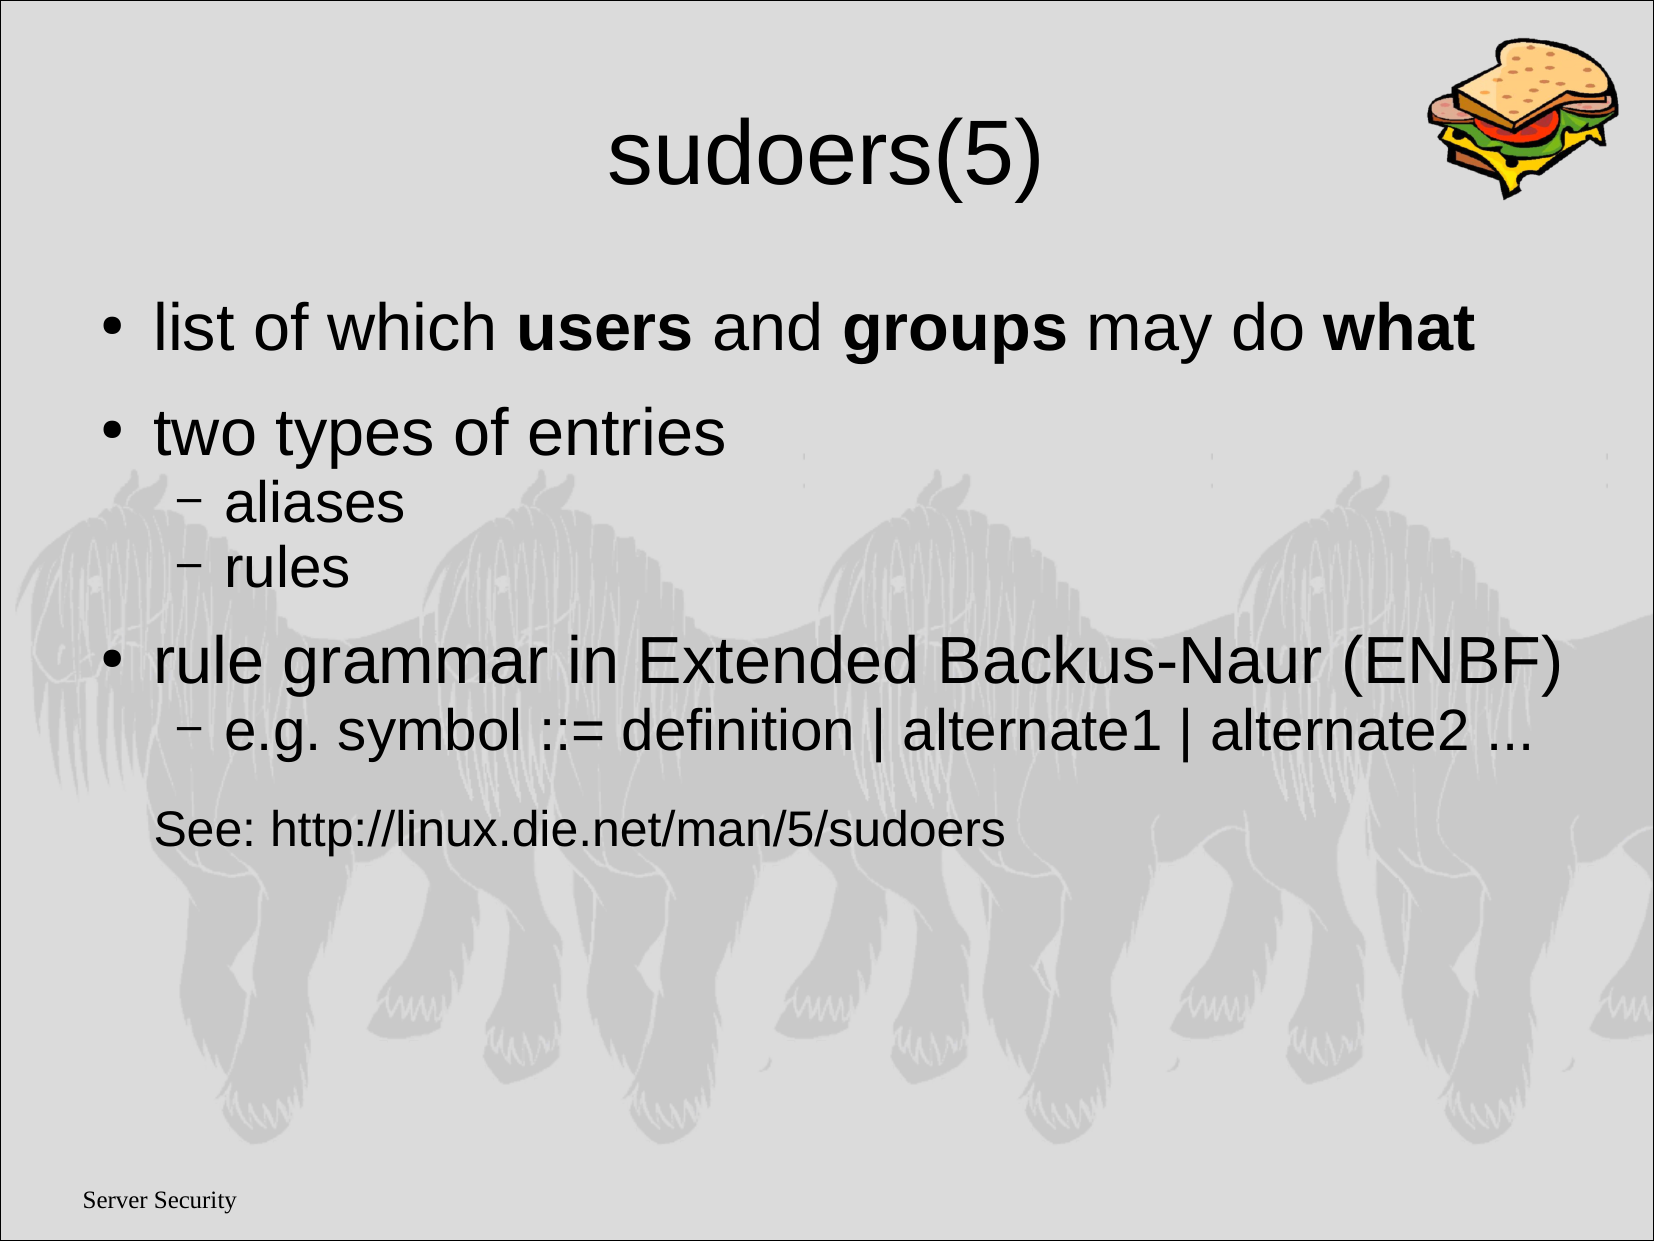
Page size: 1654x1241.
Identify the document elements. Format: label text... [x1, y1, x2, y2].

title sudoers(5) [82, 49, 1571, 257]
picture [1425, 37, 1621, 201]
list list of which users and groups may do what two types of entries aliases rules rule grammar in Extended Backus-Naur (ENBF) e.g. symbol ::= definition | alternate1 | alternate2 ... See: http://linux.die.net/man/5/sudoers [82, 290, 1571, 1109]
